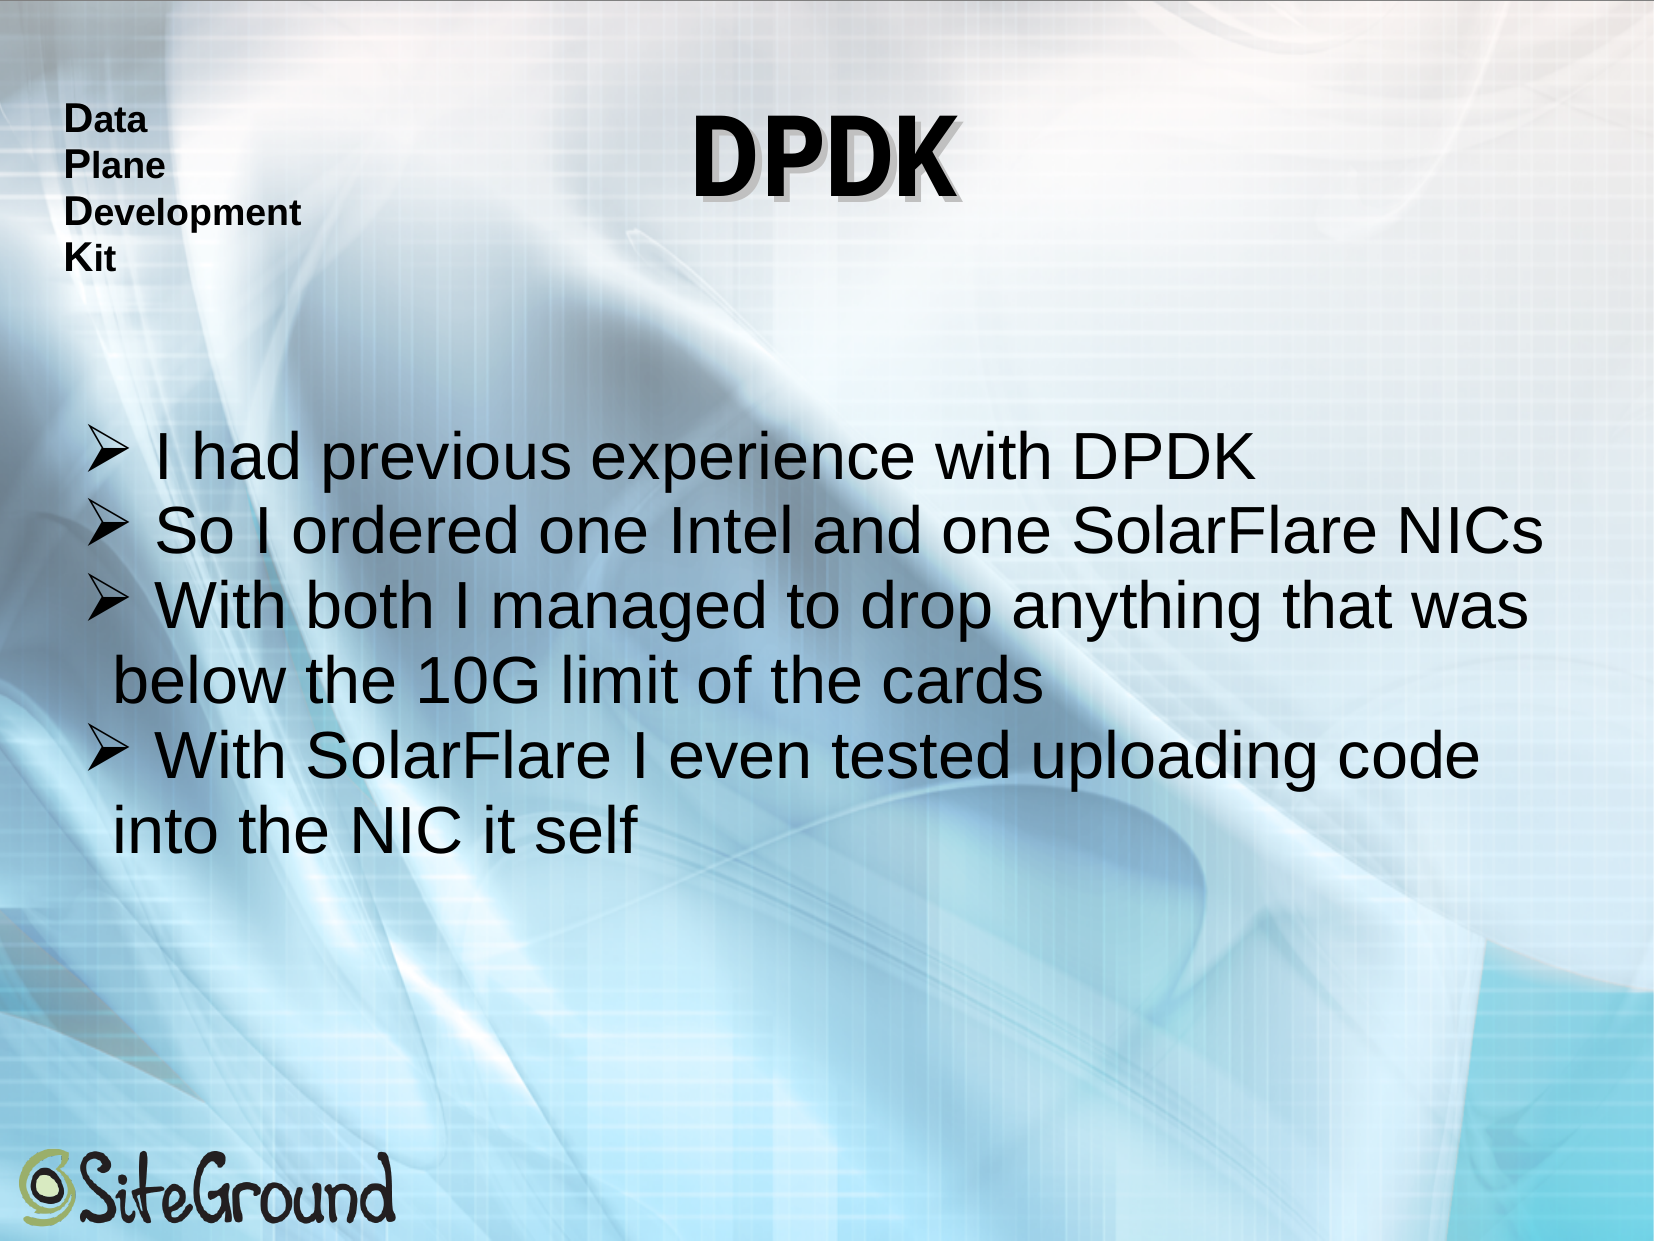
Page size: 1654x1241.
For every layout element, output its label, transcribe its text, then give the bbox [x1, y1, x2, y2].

picture [15, 1145, 396, 1233]
subtitle I had previous experience with DPDK So I ordered one Intel and one SolarFlare NICs With both I managed to drop anything that was below the 10G limit of the cards With SolarFlare I even tested uploading code into the NIC it self [82, 195, 1571, 1091]
text_box Data Plane Development Kit [48, 87, 319, 288]
title DPDK [82, 49, 1571, 195]
